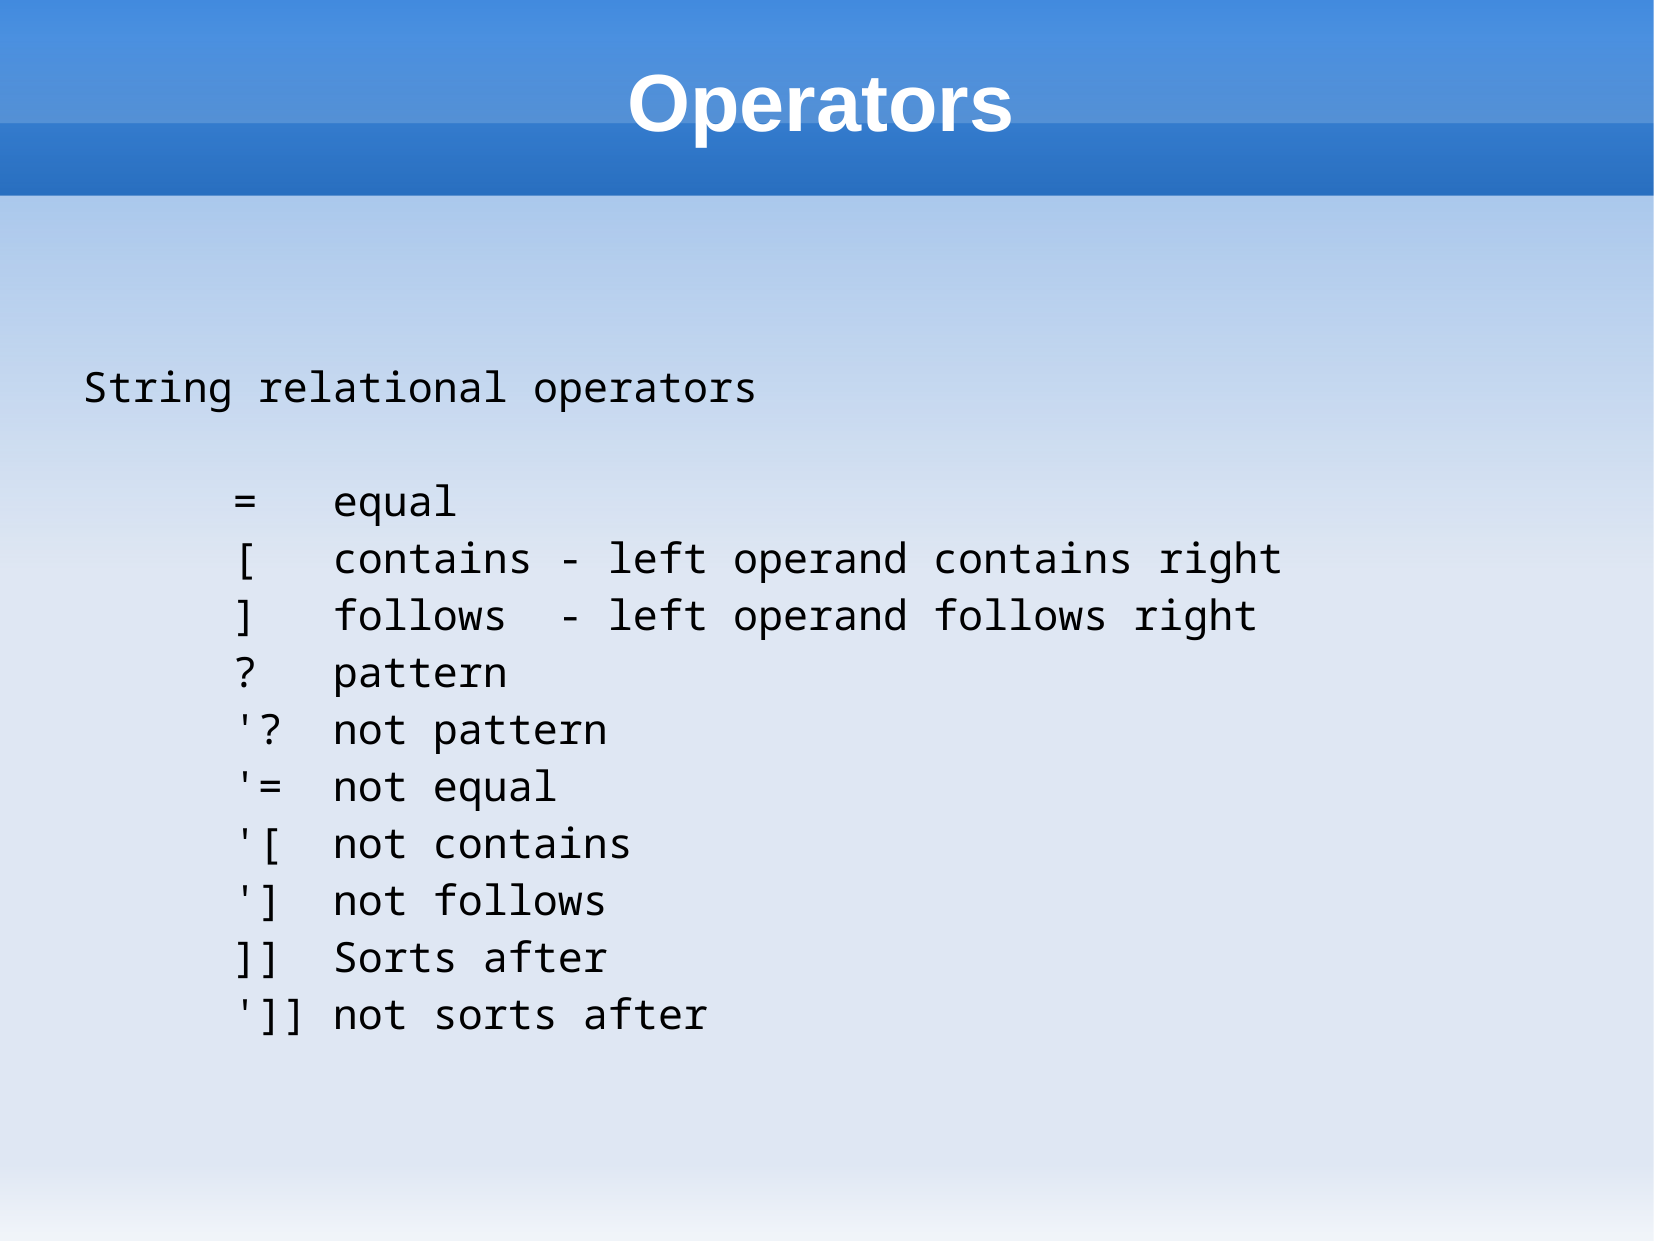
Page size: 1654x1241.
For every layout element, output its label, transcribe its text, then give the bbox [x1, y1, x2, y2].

subtitle String relational operators = equal [ contains - left operand contains right ] follows - left operand follows right ? pattern '? not pattern '= not equal '[ not contains '] not follows ]] Sorts after ']] not sorts after [82, 290, 1571, 1109]
title Operators [76, 0, 1565, 208]
picture [0, 0, 1654, 1241]
